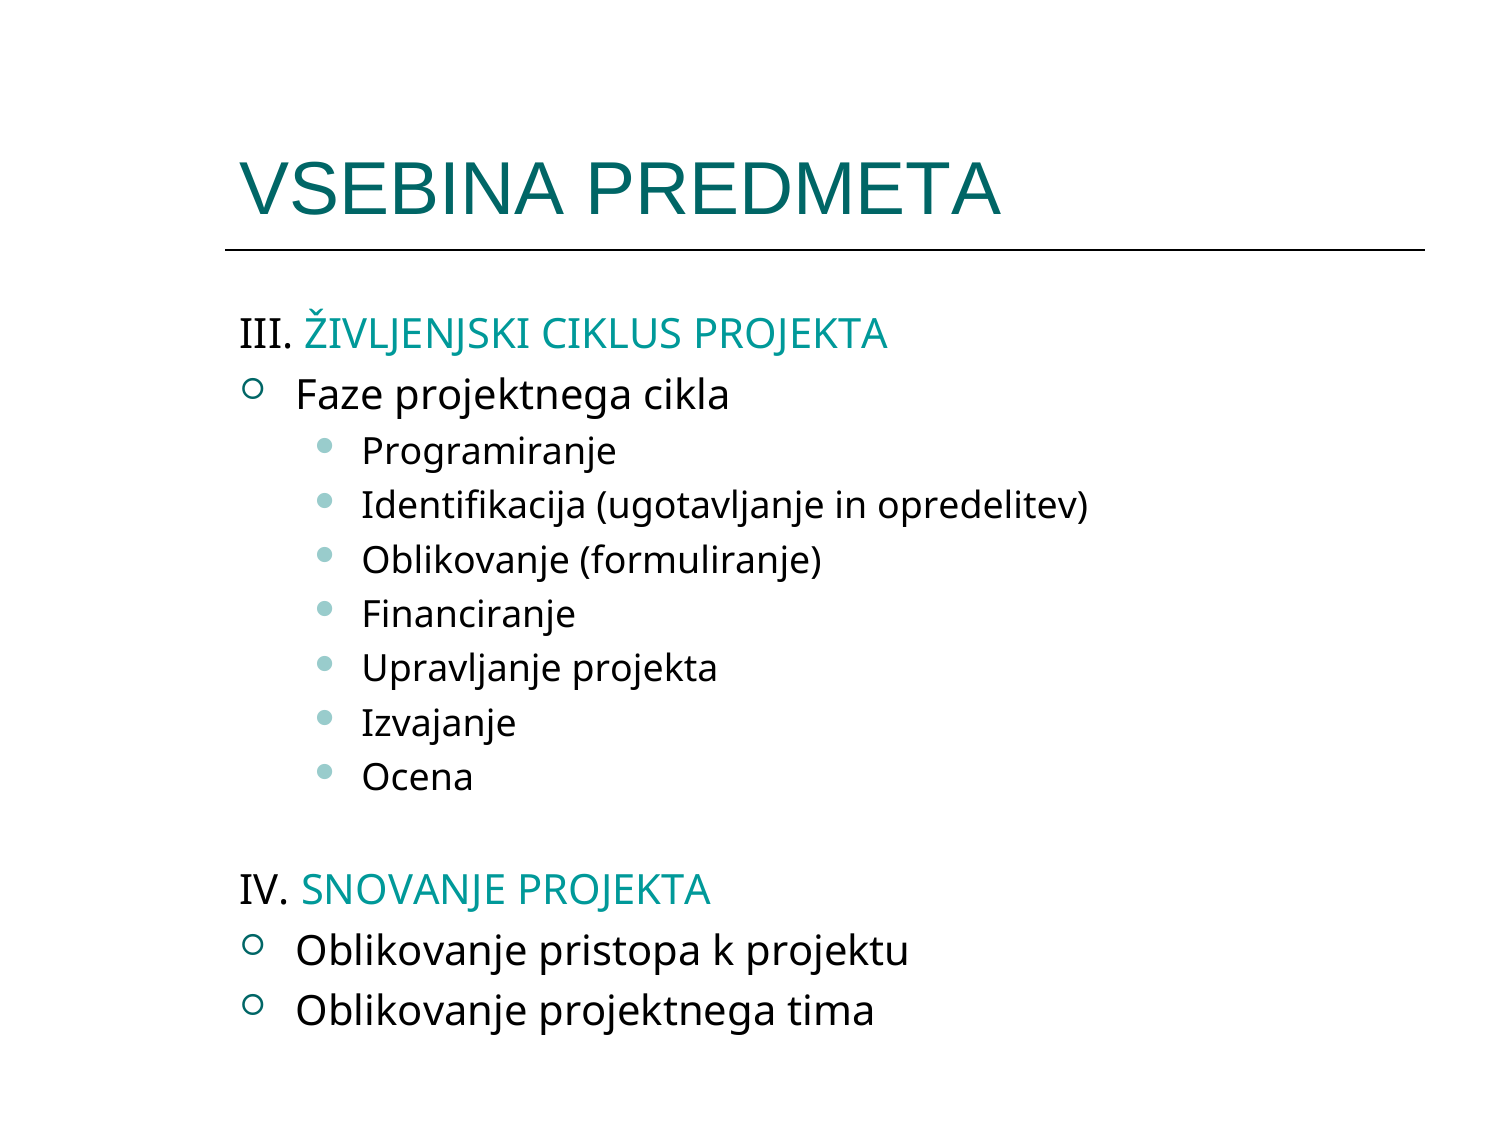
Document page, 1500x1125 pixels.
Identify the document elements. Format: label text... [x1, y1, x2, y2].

list III. ŽIVLJENJSKI CIKLUS PROJEKTA Faze projektnega cikla Programiranje Identifikacija (ugotavljanje in opredelitev) Oblikovanje (formuliranje) Financiranje Upravljanje projekta Izvajanje Ocena IV. SNOVANJE PROJEKTA Oblikovanje pristopa k projektu Oblikovanje projektnega tima [224, 299, 1425, 1125]
title VSEBINA PREDMETA [224, 49, 1425, 237]
